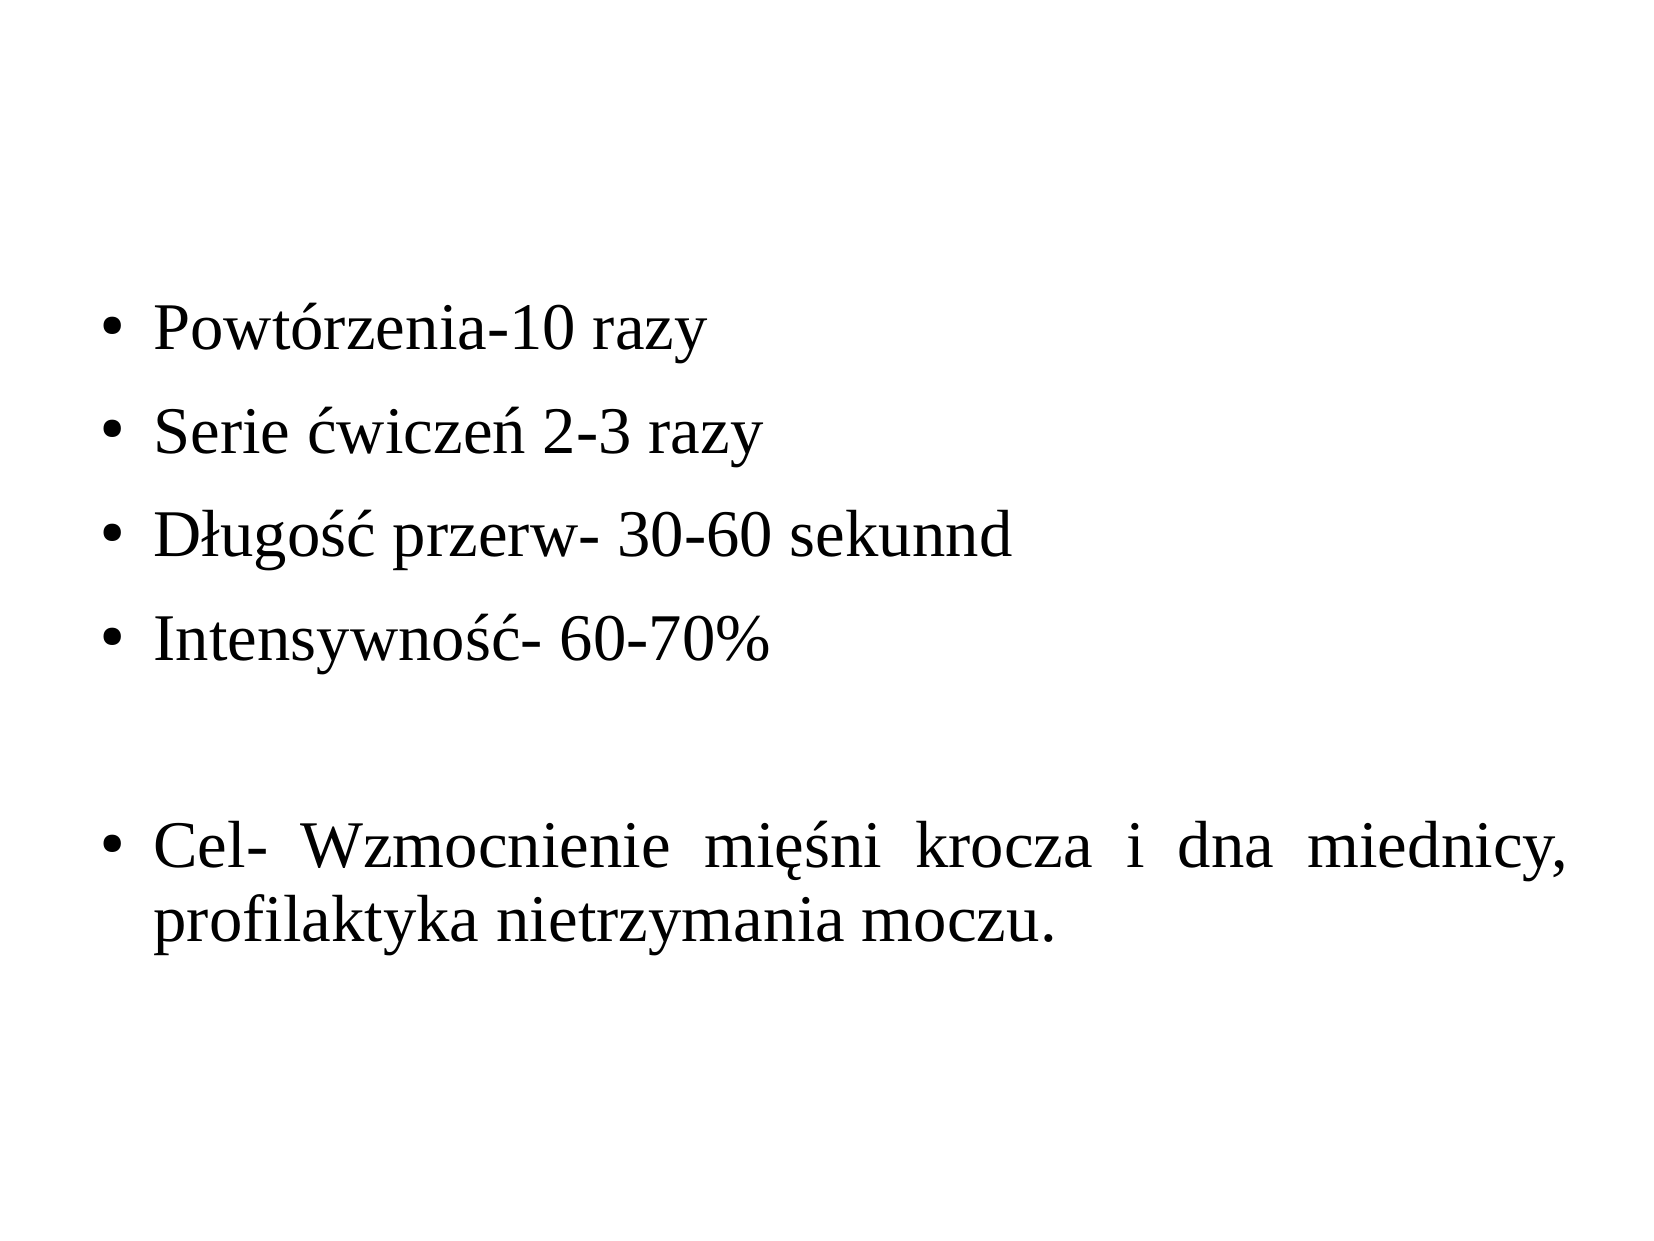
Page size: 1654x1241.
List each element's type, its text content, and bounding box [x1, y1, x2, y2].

list Powtórzenia-10 razy Serie ćwiczeń 2-3 razy Długość przerw- 30-60 sekunnd Intensywność- 60-70% Cel- Wzmocnienie mięśni krocza i dna miednicy, profilaktyka nietrzymania moczu. [82, 290, 1571, 1109]
